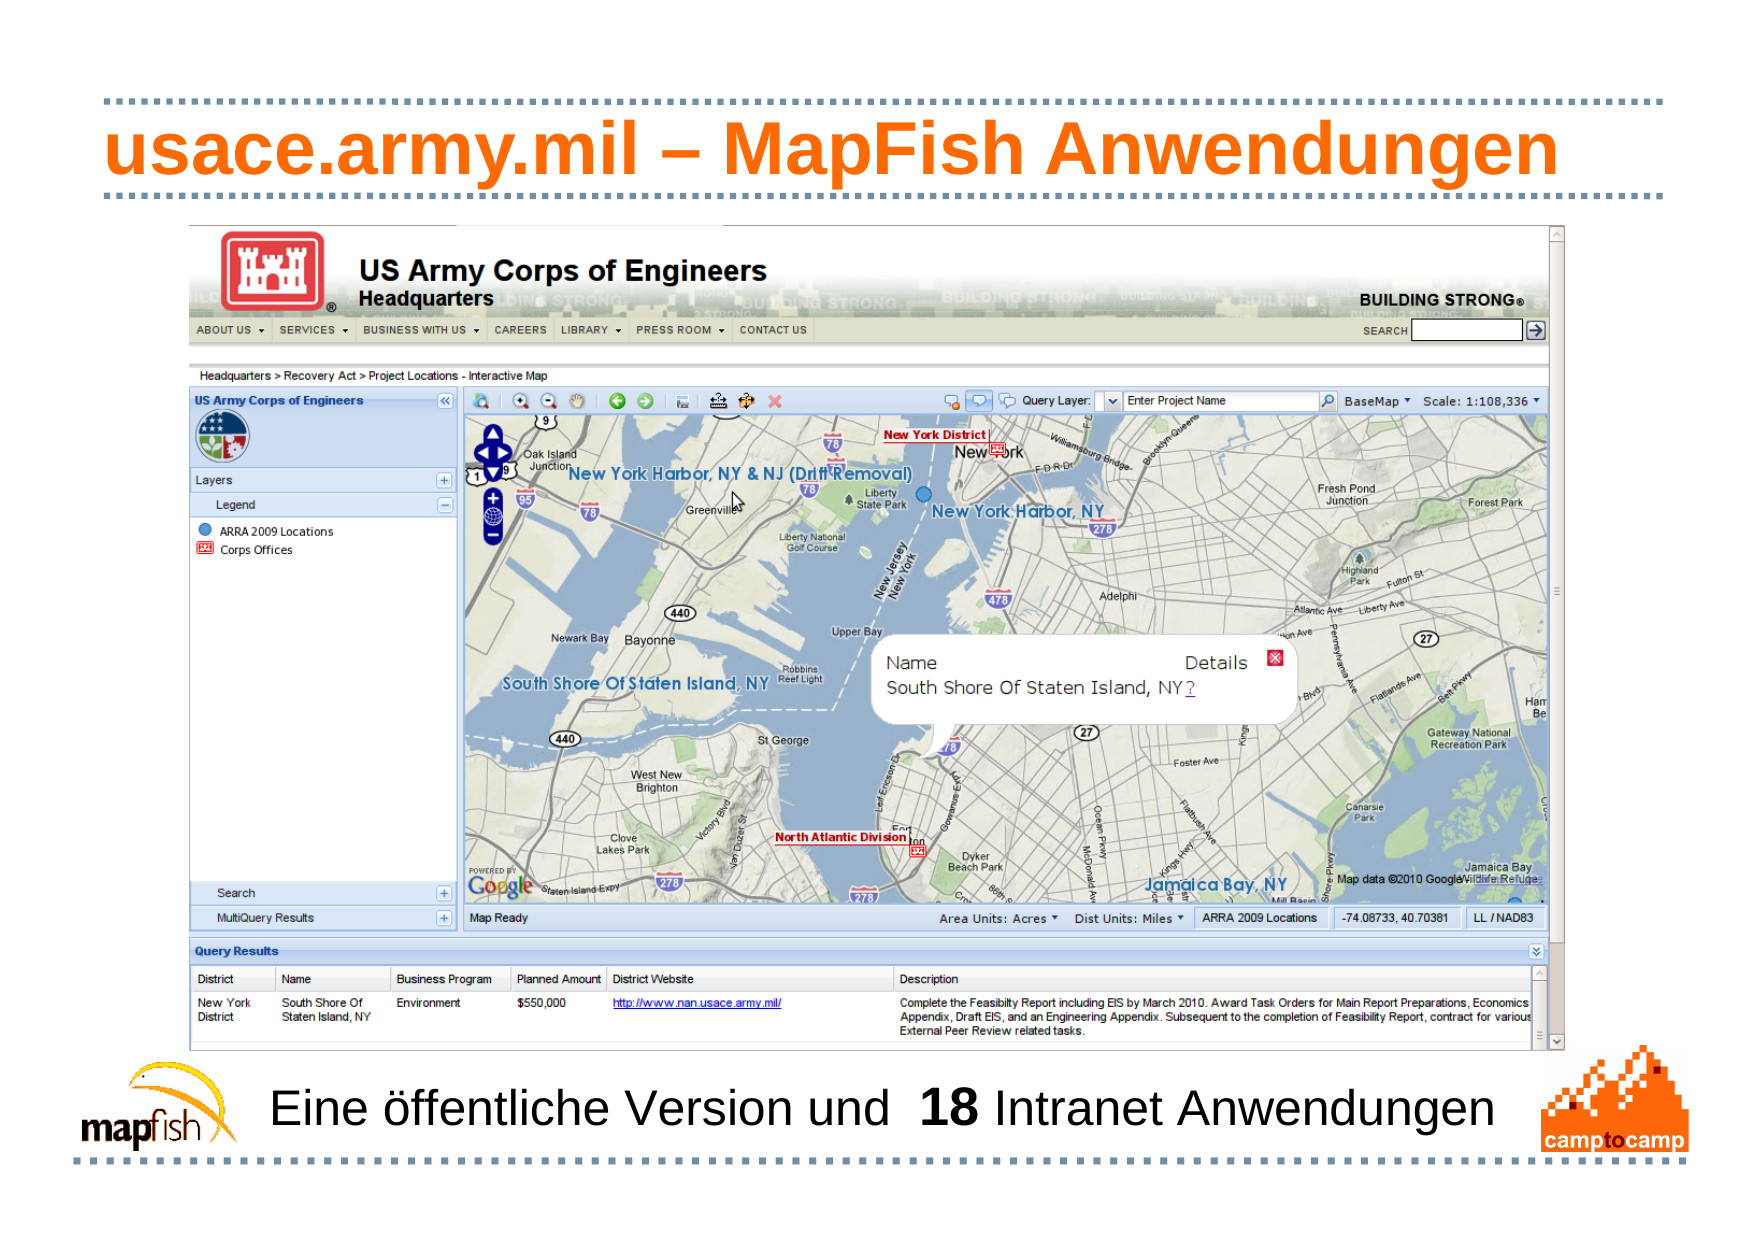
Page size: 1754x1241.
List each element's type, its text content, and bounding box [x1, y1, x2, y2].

picture [189, 225, 1689, 1152]
text_box Eine öffentliche Version und 18 Intranet Anwendungen [240, 1069, 1534, 1145]
picture [82, 1062, 237, 1151]
title usace.army.mil – MapFish Anwendungen [103, 104, 1660, 193]
